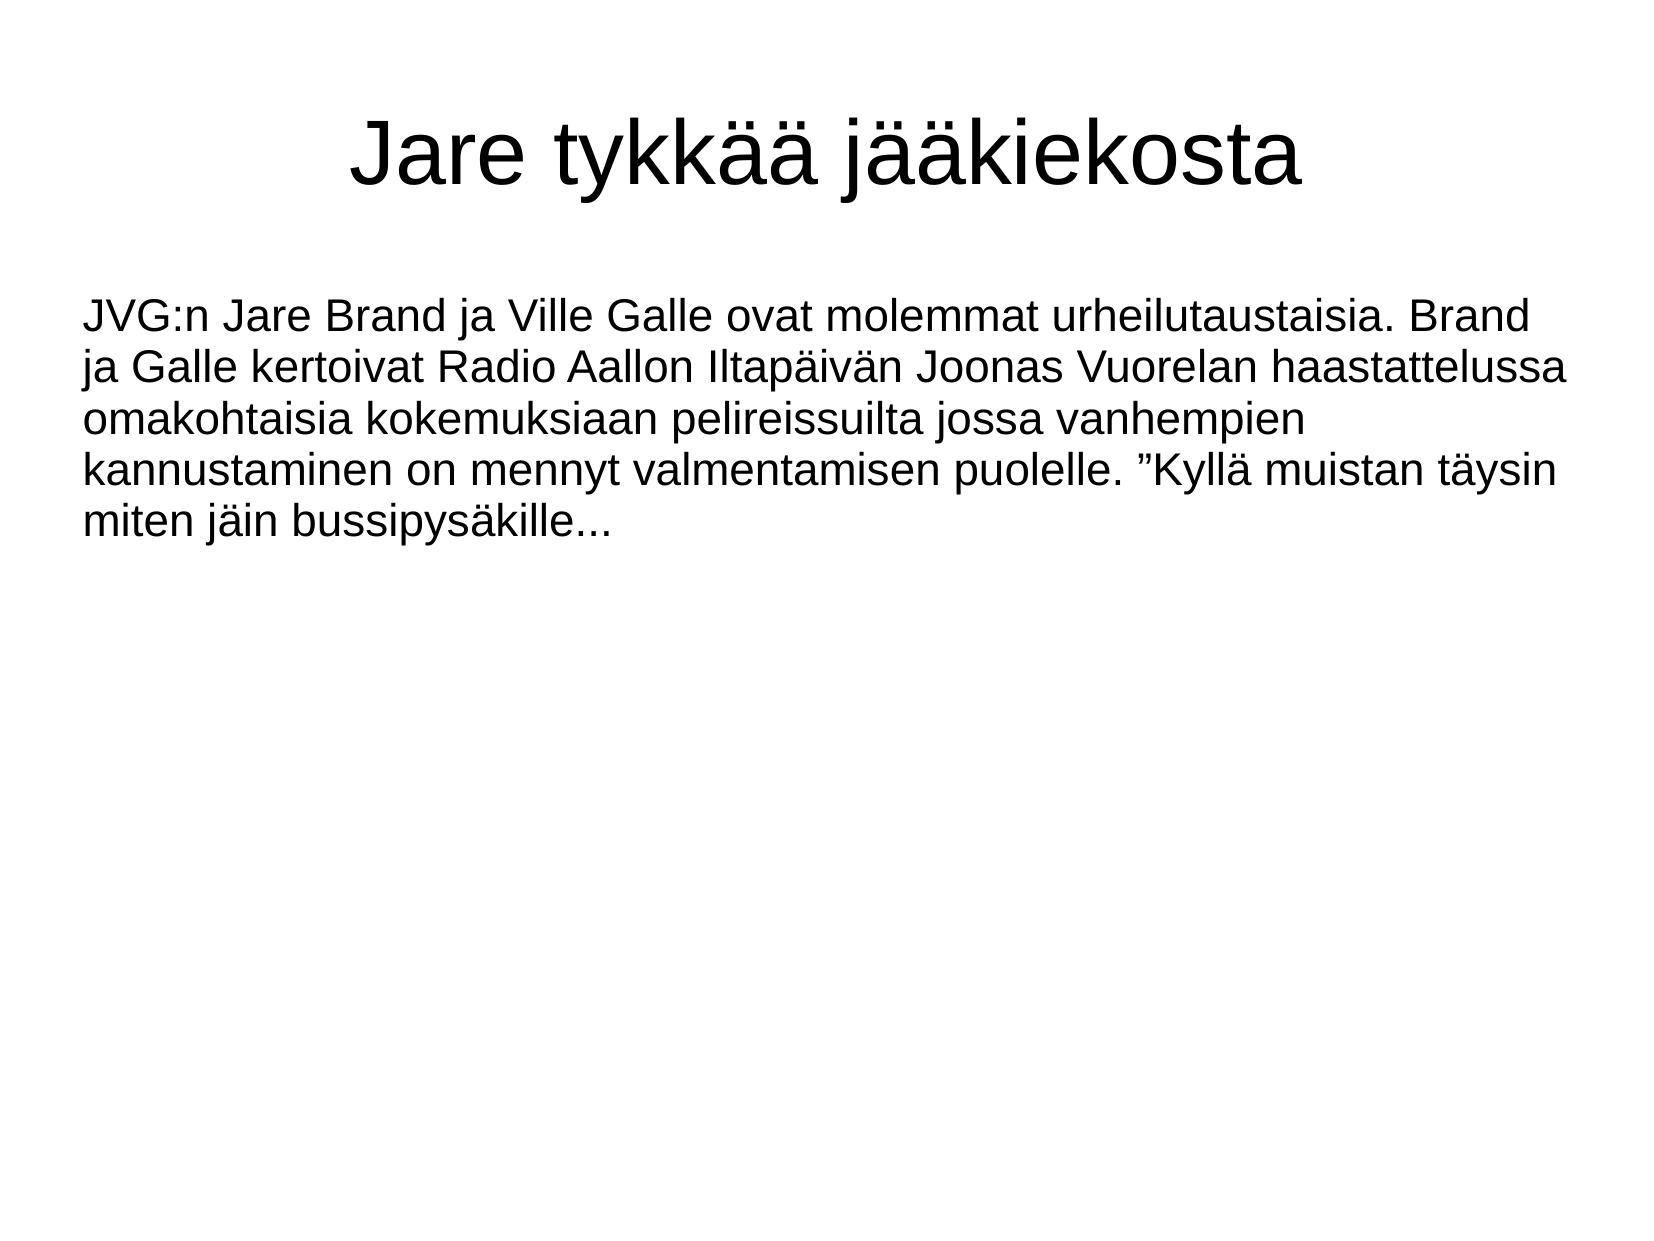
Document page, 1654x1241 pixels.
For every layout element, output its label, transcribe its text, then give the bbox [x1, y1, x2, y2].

list JVG:n Jare Brand ja Ville Galle ovat molemmat urheilutaustaisia. Brand ja Galle kertoivat Radio Aallon Iltapäivän Joonas Vuorelan haastattelussa omakohtaisia kokemuksiaan pelireissuilta jossa vanhempien kannustaminen on mennyt valmentamisen puolelle. ”Kyllä muistan täysin miten jäin bussipysäkille... [82, 290, 1571, 1010]
title Jare tykkää jääkiekosta [82, 49, 1571, 257]
